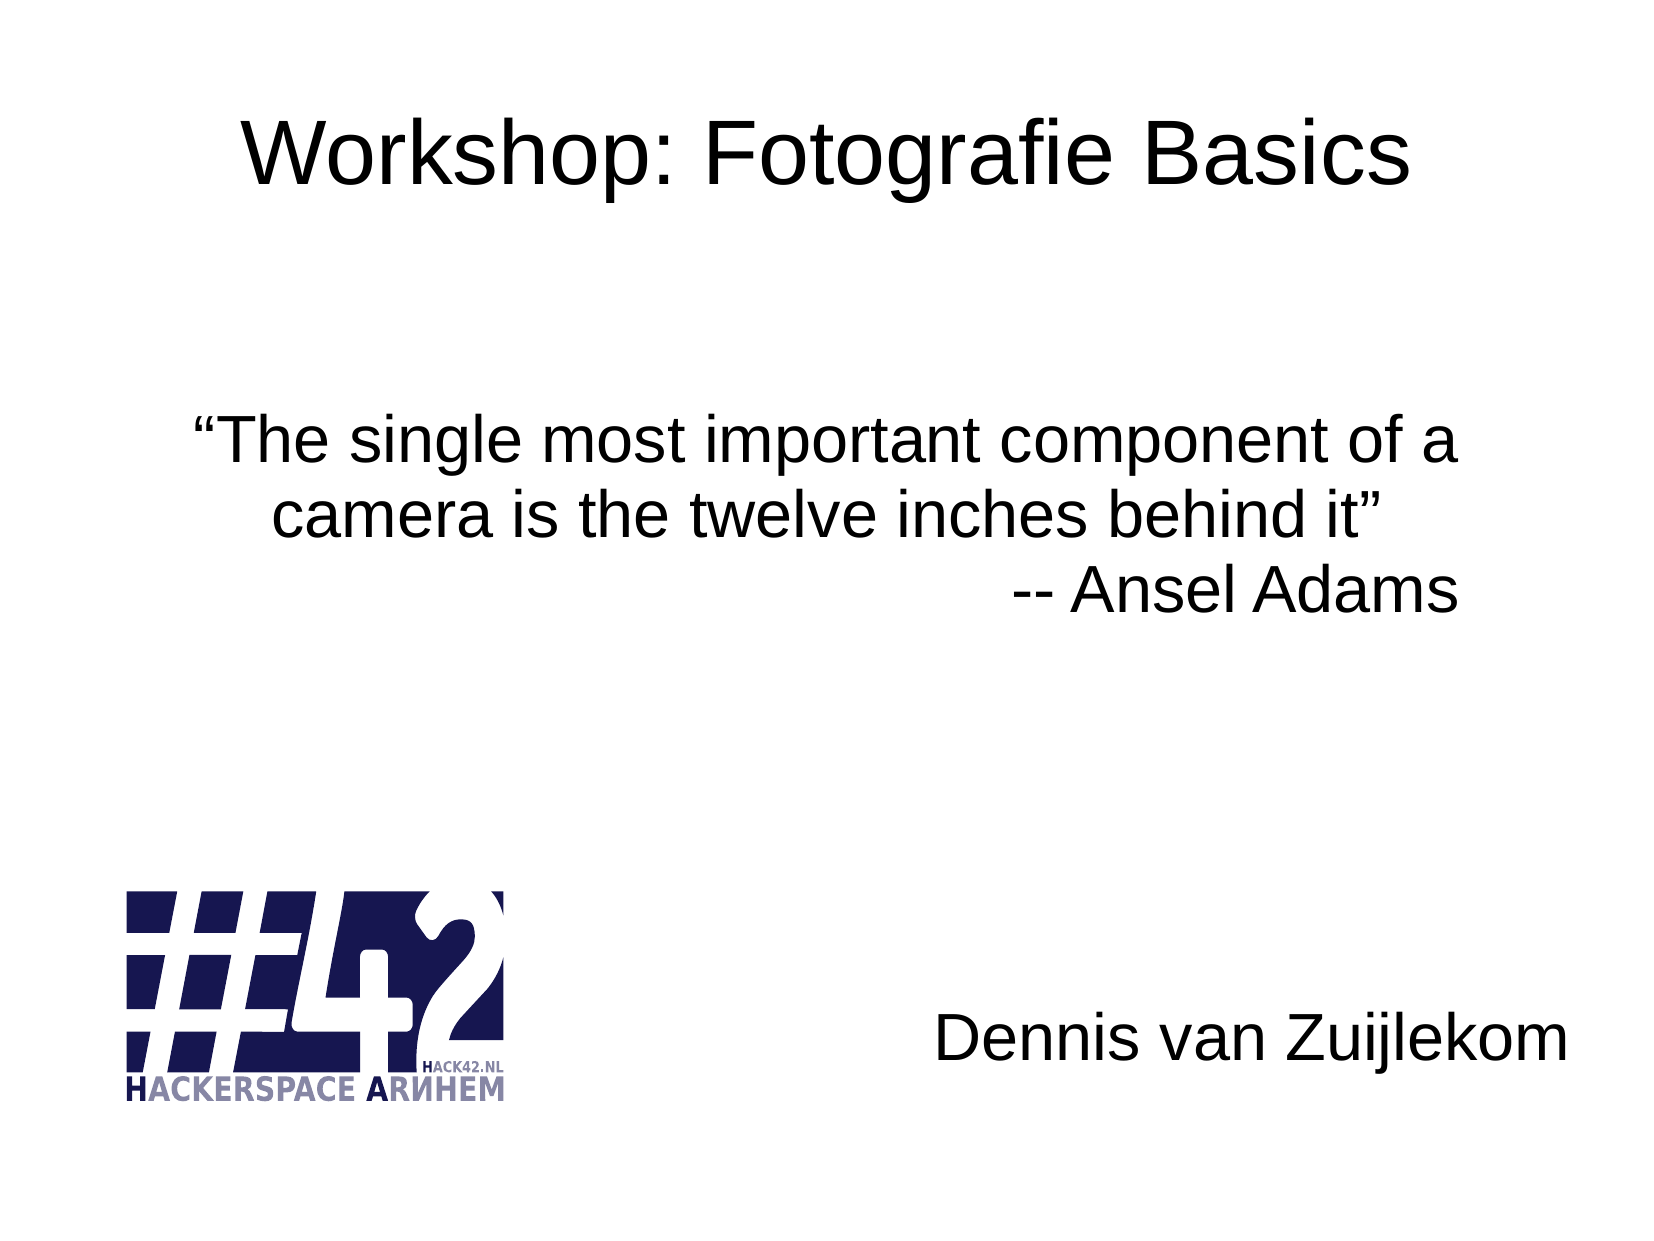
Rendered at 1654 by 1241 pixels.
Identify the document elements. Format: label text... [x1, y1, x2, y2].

title Workshop: Fotografie Basics [82, 49, 1571, 177]
subtitle “The single most important component of a camera is the twelve inches behind it” -- Ansel Adams Dennis van Zuijlekom [82, 177, 1571, 1122]
picture [120, 870, 510, 1123]
